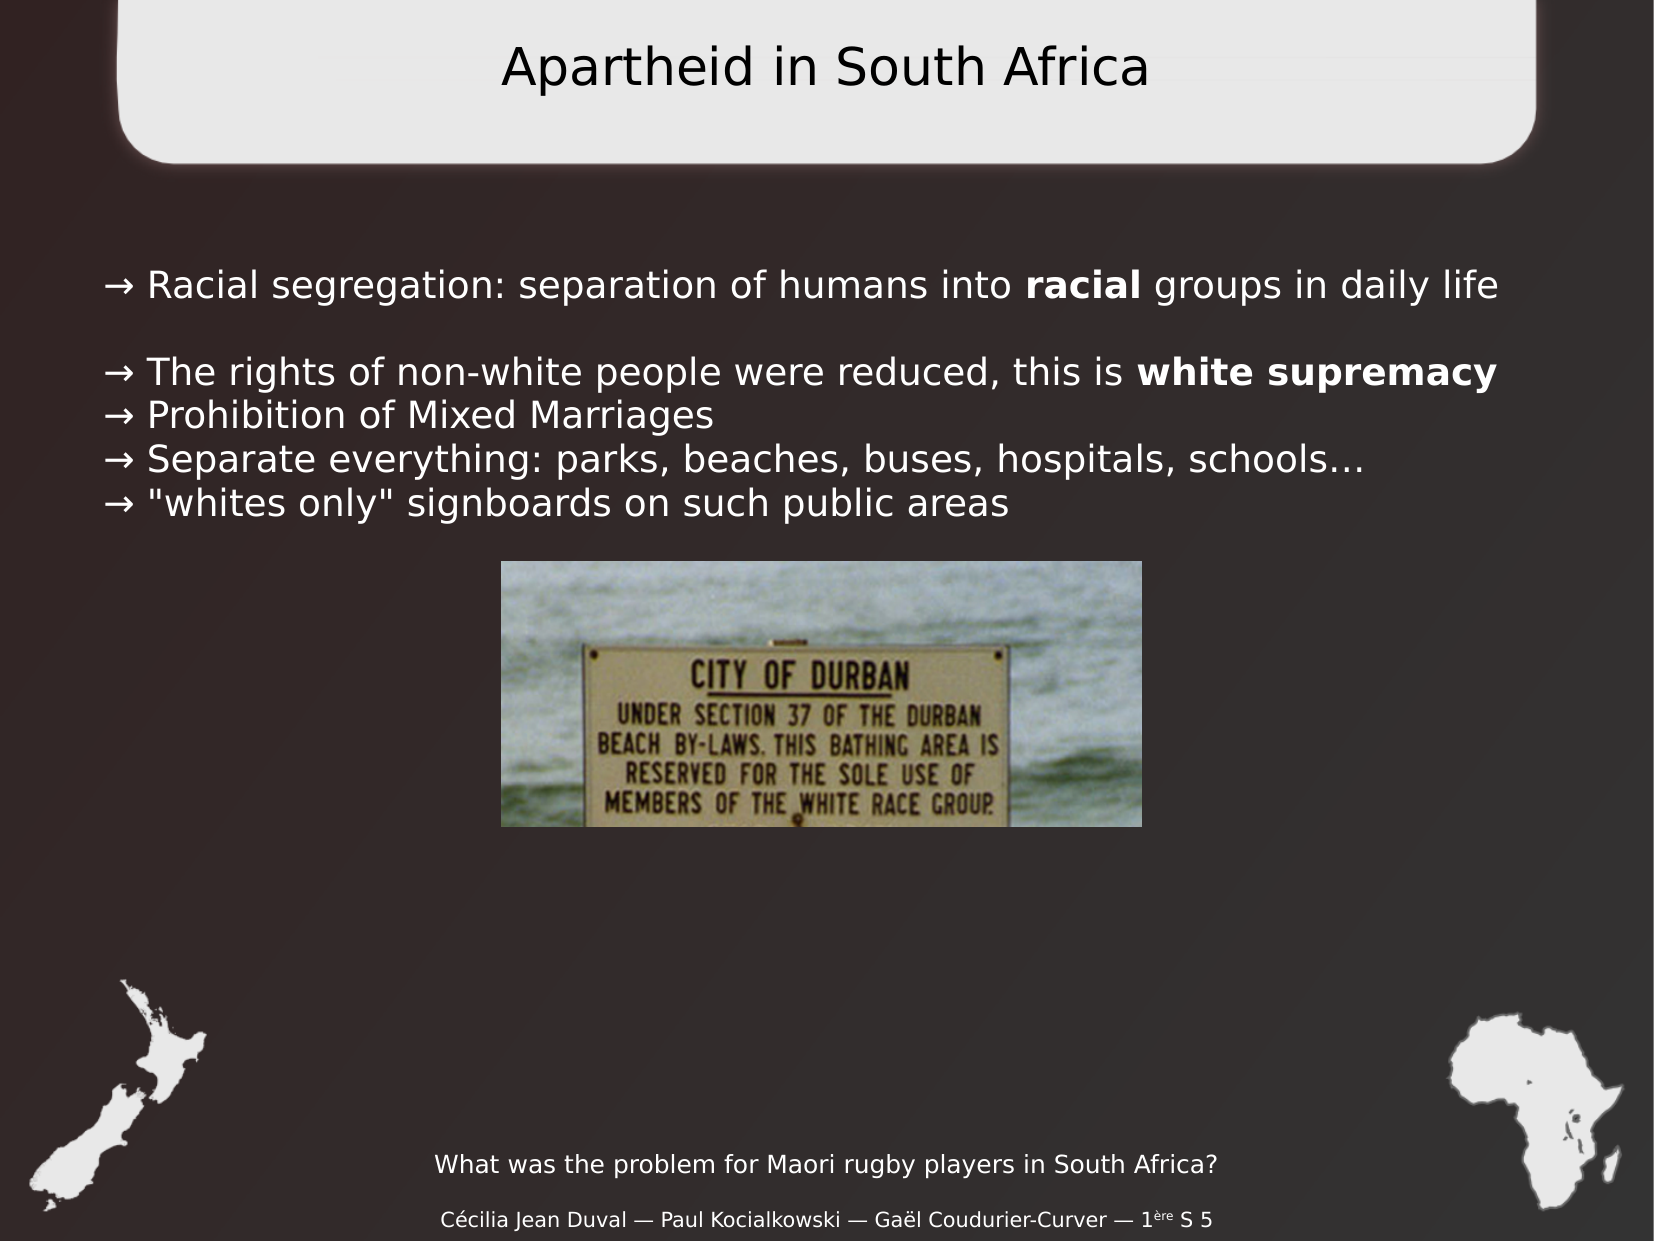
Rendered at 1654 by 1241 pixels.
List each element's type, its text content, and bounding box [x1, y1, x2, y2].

picture [0, 0, 1654, 1241]
text_box What was the problem for Maori rugby players in South Africa? Cécilia Jean Duval — Paul Kocialkowski — Gaël Coudurier-Curver — 1ère S 5 [147, 1142, 1506, 1241]
text_box Apartheid in South Africa [147, 29, 1506, 105]
text_box → Racial segregation: separation of humans into racial groups in daily life → The rights of non-white people were reduced, this is white supremacy → Prohibition of Mixed Marriages → Separate everything: parks, beaches, buses, hospitals, schools… → "whites only" signboards on such public areas [88, 256, 1625, 924]
